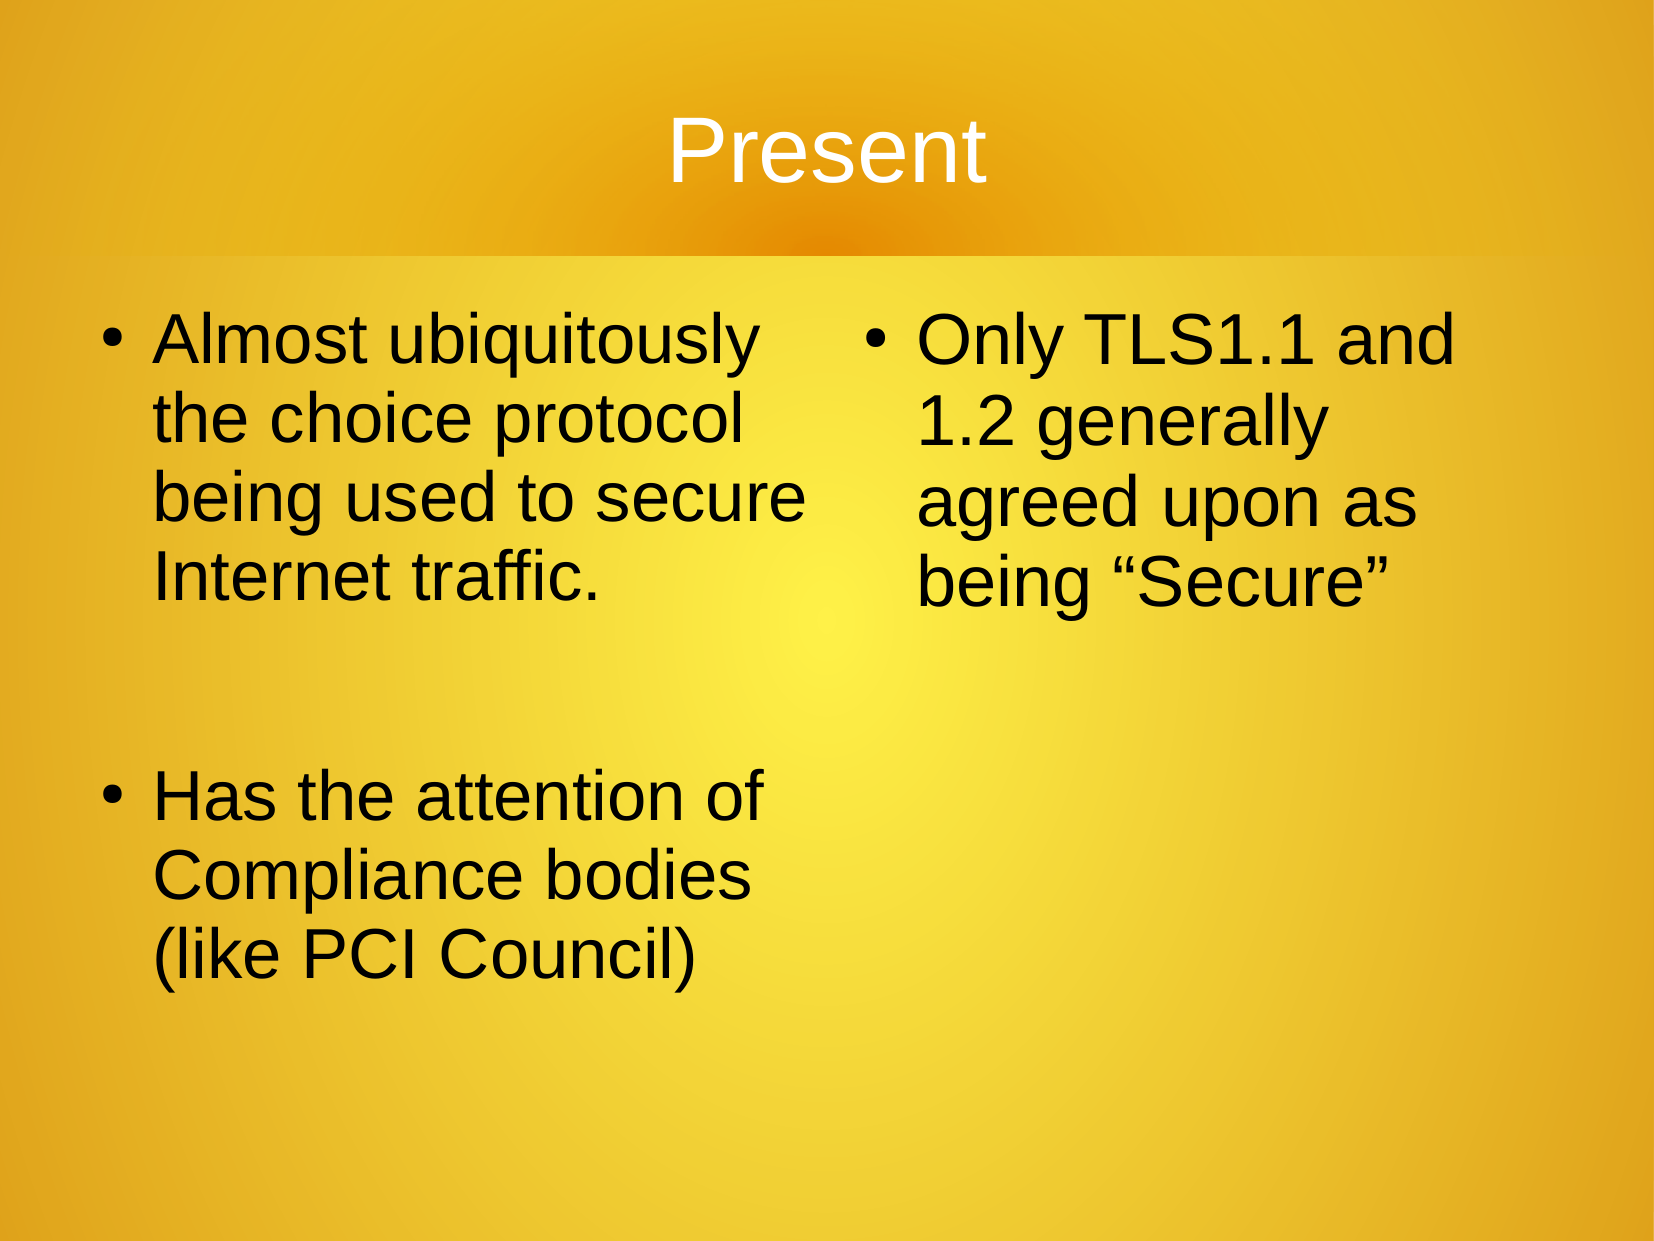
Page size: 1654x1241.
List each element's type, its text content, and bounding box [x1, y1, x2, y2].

title Present [82, 47, 1571, 252]
list Only TLS1.1 and 1.2 generally agreed upon as being “Secure” [845, 299, 1572, 1019]
list Almost ubiquitously the choice protocol being used to secure Internet traffic. Has the attention of Compliance bodies (like PCI Council) [82, 299, 809, 1019]
